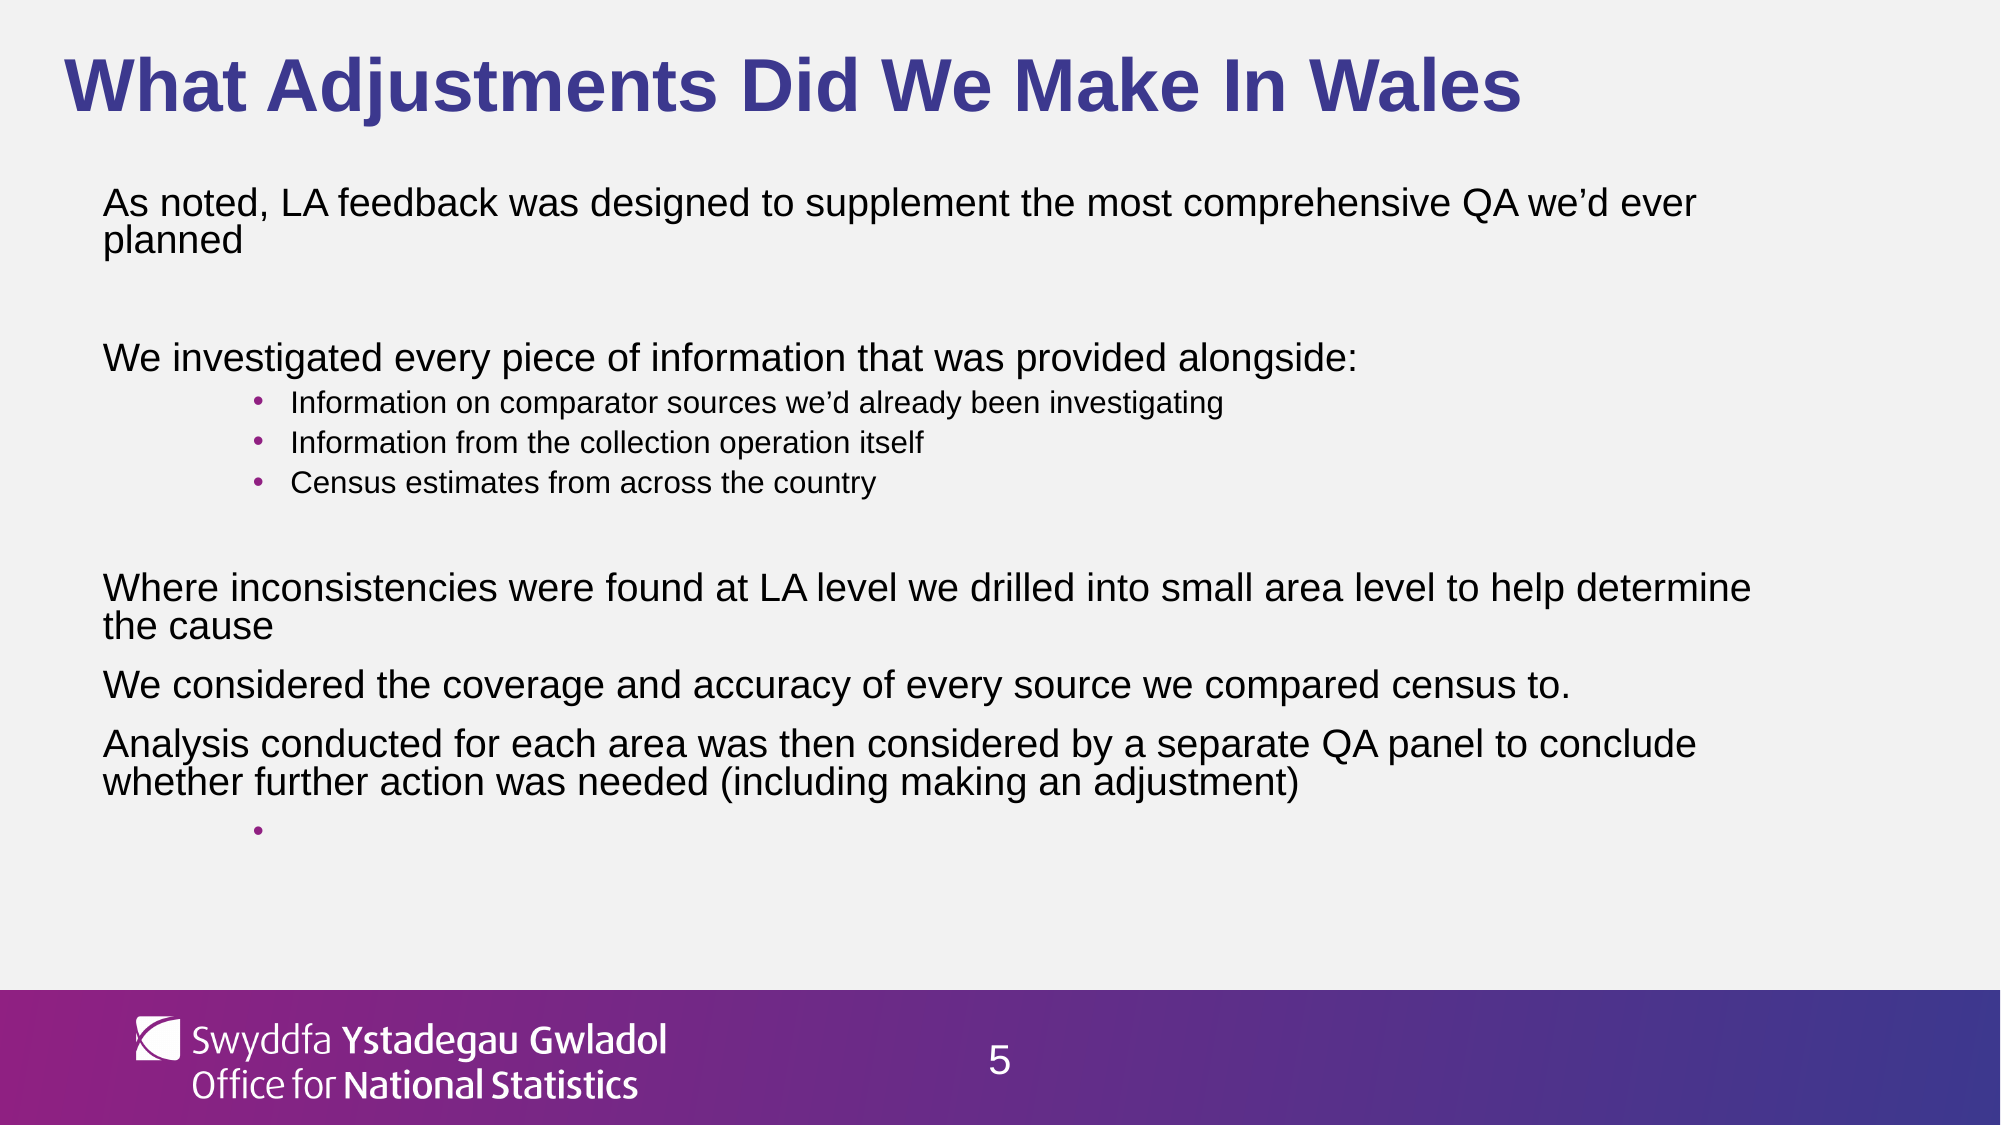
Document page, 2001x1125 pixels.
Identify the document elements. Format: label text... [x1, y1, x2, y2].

text_box 5 [764, 1025, 1236, 1086]
title What Adjustments Did We Make In Wales [64, 39, 1939, 137]
list As noted, LA feedback was designed to supplement the most comprehensive QA we’d ever planned We investigated every piece of information that was provided alongside: Information on comparator sources we’d already been investigating Information from the collection operation itself Census estimates from across the country Where inconsistencies were found at LA level we drilled into small area level to help determine the cause We considered the coverage and accuracy of every source we compared census to. Analysis conducted for each area was then considered by a separate QA panel to conclude whether further action was needed (including making an adjustment) [87, 185, 1816, 914]
